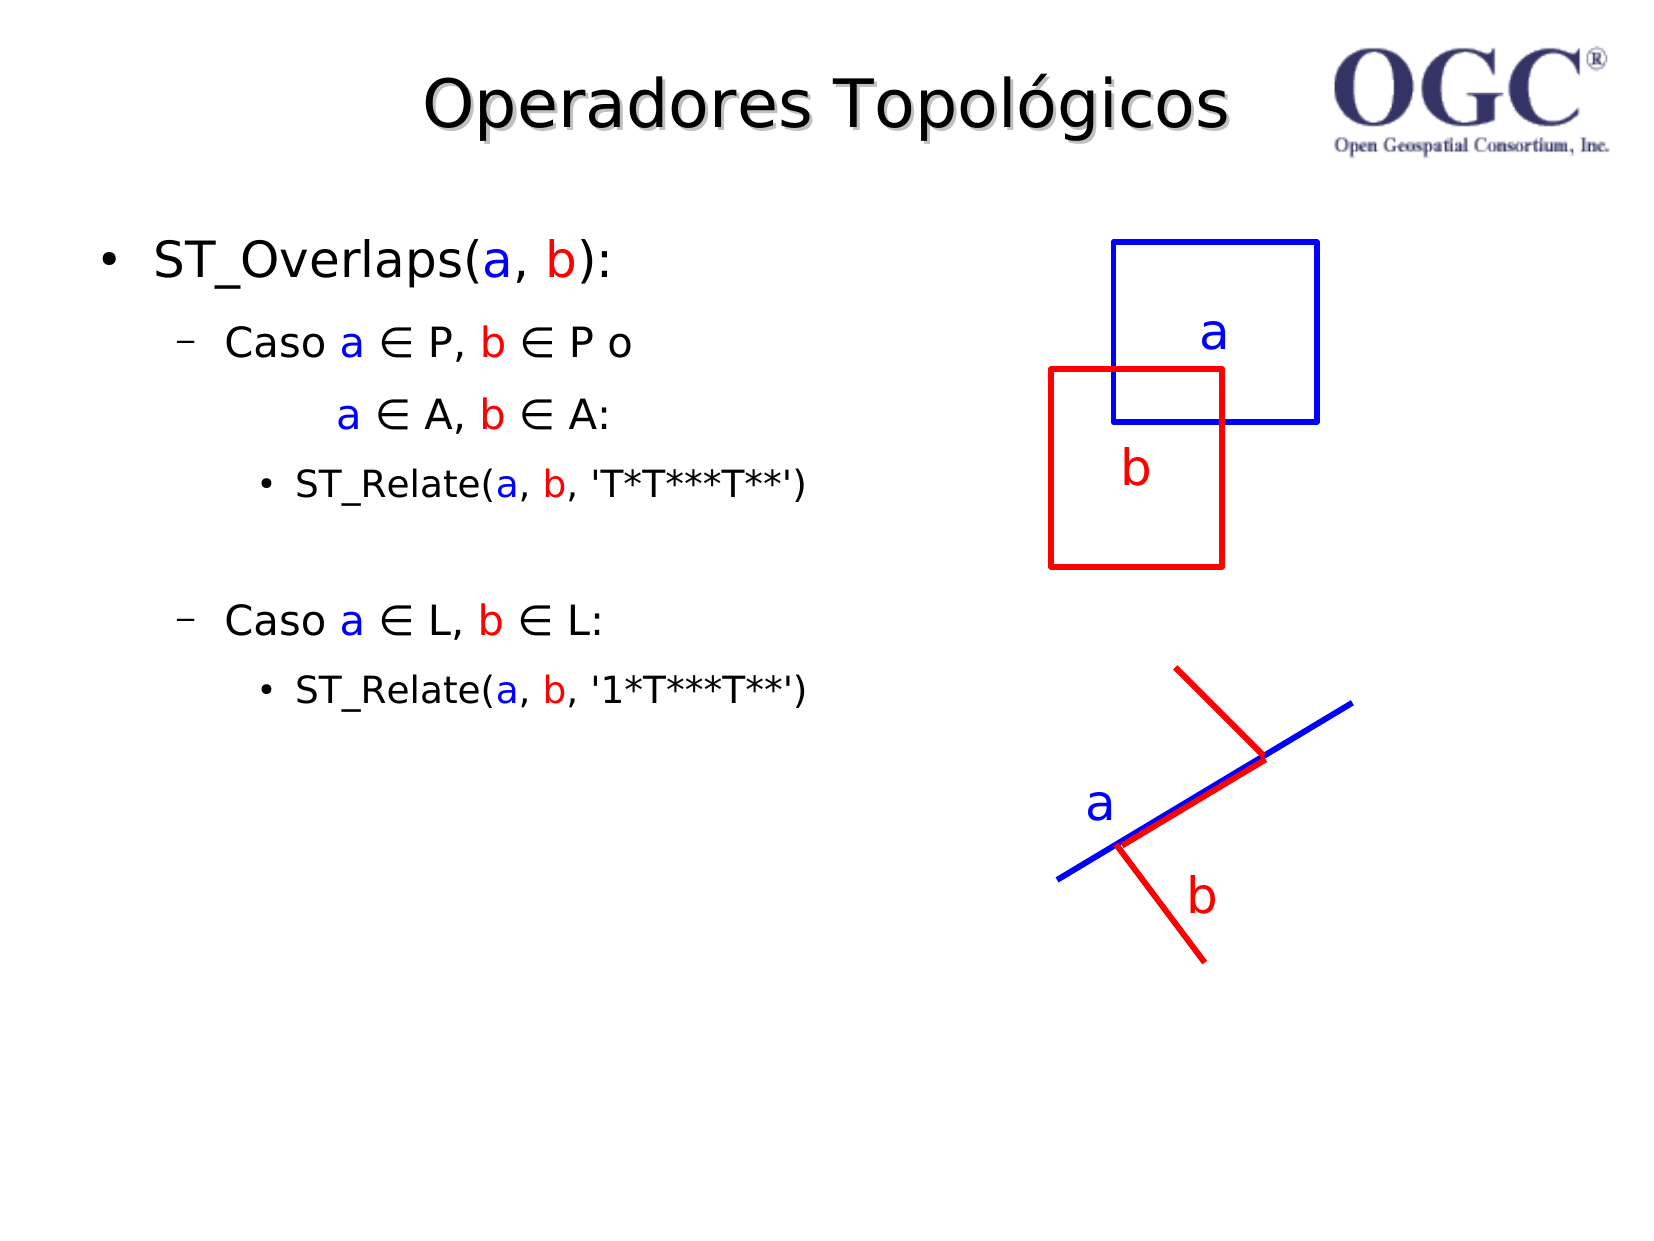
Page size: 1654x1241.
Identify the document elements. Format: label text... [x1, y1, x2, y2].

text_box b [1170, 923, 1178, 934]
text_box a [1113, 242, 1317, 422]
list ST_Overlaps(a, b): Caso a ∈ P, b ∈ P o a ∈ A, b ∈ A: ST_Relate(a, b, 'T*T***T**') Caso a ∈ L, b ∈ L: ST_Relate(a, b, '1*T***T**') [82, 231, 1571, 1050]
text_box a [1069, 766, 1133, 840]
text_box b [1170, 859, 1235, 934]
text_box b [1051, 368, 1223, 567]
picture [1320, 23, 1625, 178]
title Operadores Topológicos [59, 25, 1595, 184]
